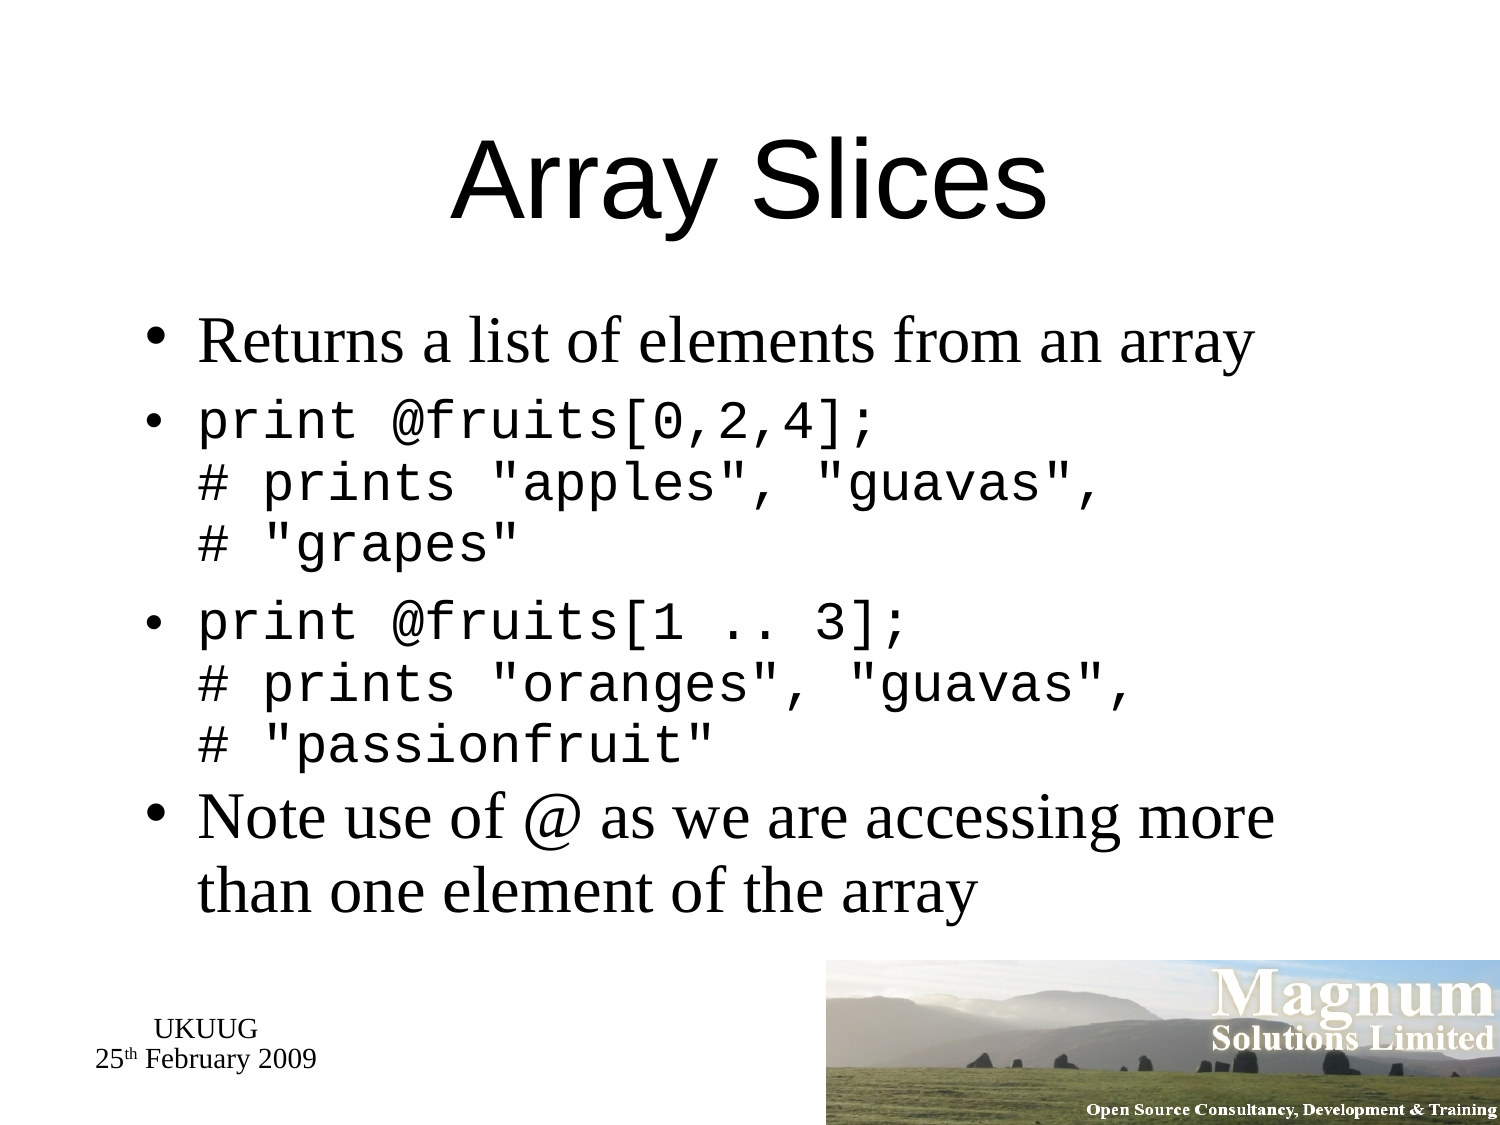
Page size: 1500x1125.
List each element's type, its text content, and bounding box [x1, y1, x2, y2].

picture [826, 960, 1500, 1125]
title Array Slices [112, 62, 1388, 250]
list Returns a list of elements from an array print @fruits[0,2,4]; # prints "apples", "guavas", # "grapes" print @fruits[1 .. 3]; # prints "oranges", "guavas", # "passionfruit" Note use of @ as we are accessing more than one element of the array [112, 295, 1388, 1016]
